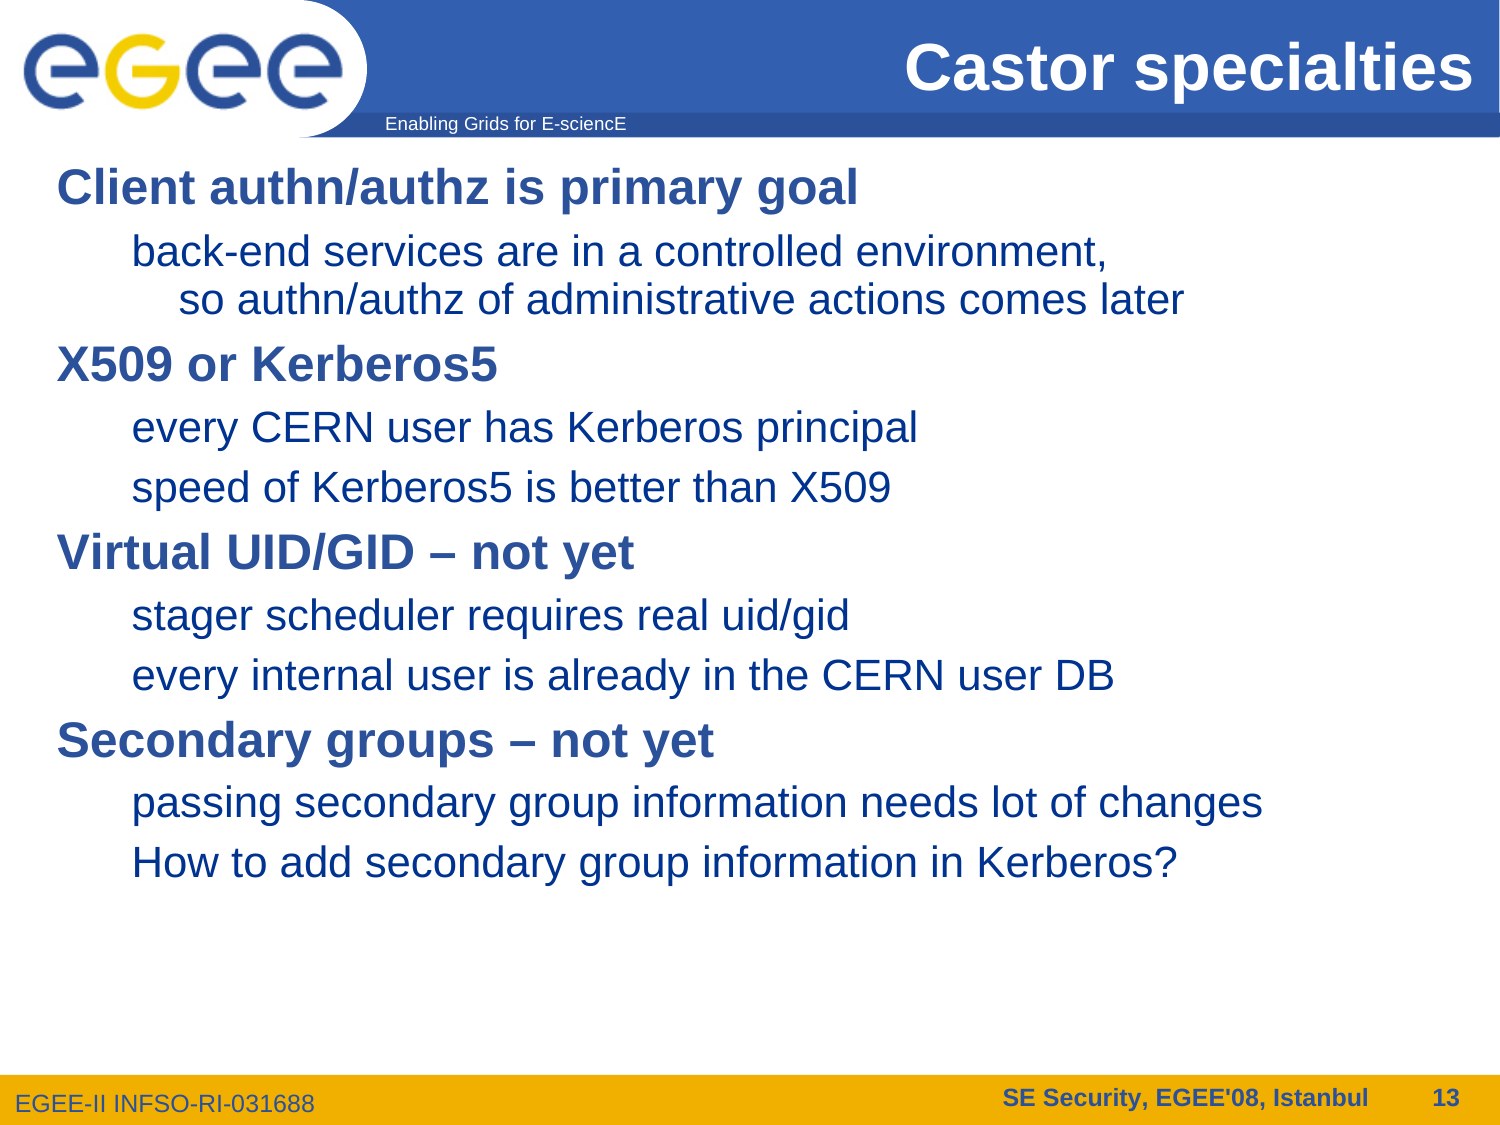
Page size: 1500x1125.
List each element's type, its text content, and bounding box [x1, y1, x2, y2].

title Castor specialties [369, 18, 1475, 117]
picture [18, 30, 349, 112]
list Client authn/authz is primary goal back-end services are in a controlled environment, so authn/authz of administrative actions comes later X509 or Kerberos5 every CERN user has Kerberos principal speed of Kerberos5 is better than X509 Virtual UID/GID – not yet stager scheduler requires real uid/gid every internal user is already in the CERN user DB Secondary groups – not yet passing secondary group information needs lot of changes How to add secondary group information in Kerberos? [56, 159, 1466, 1036]
